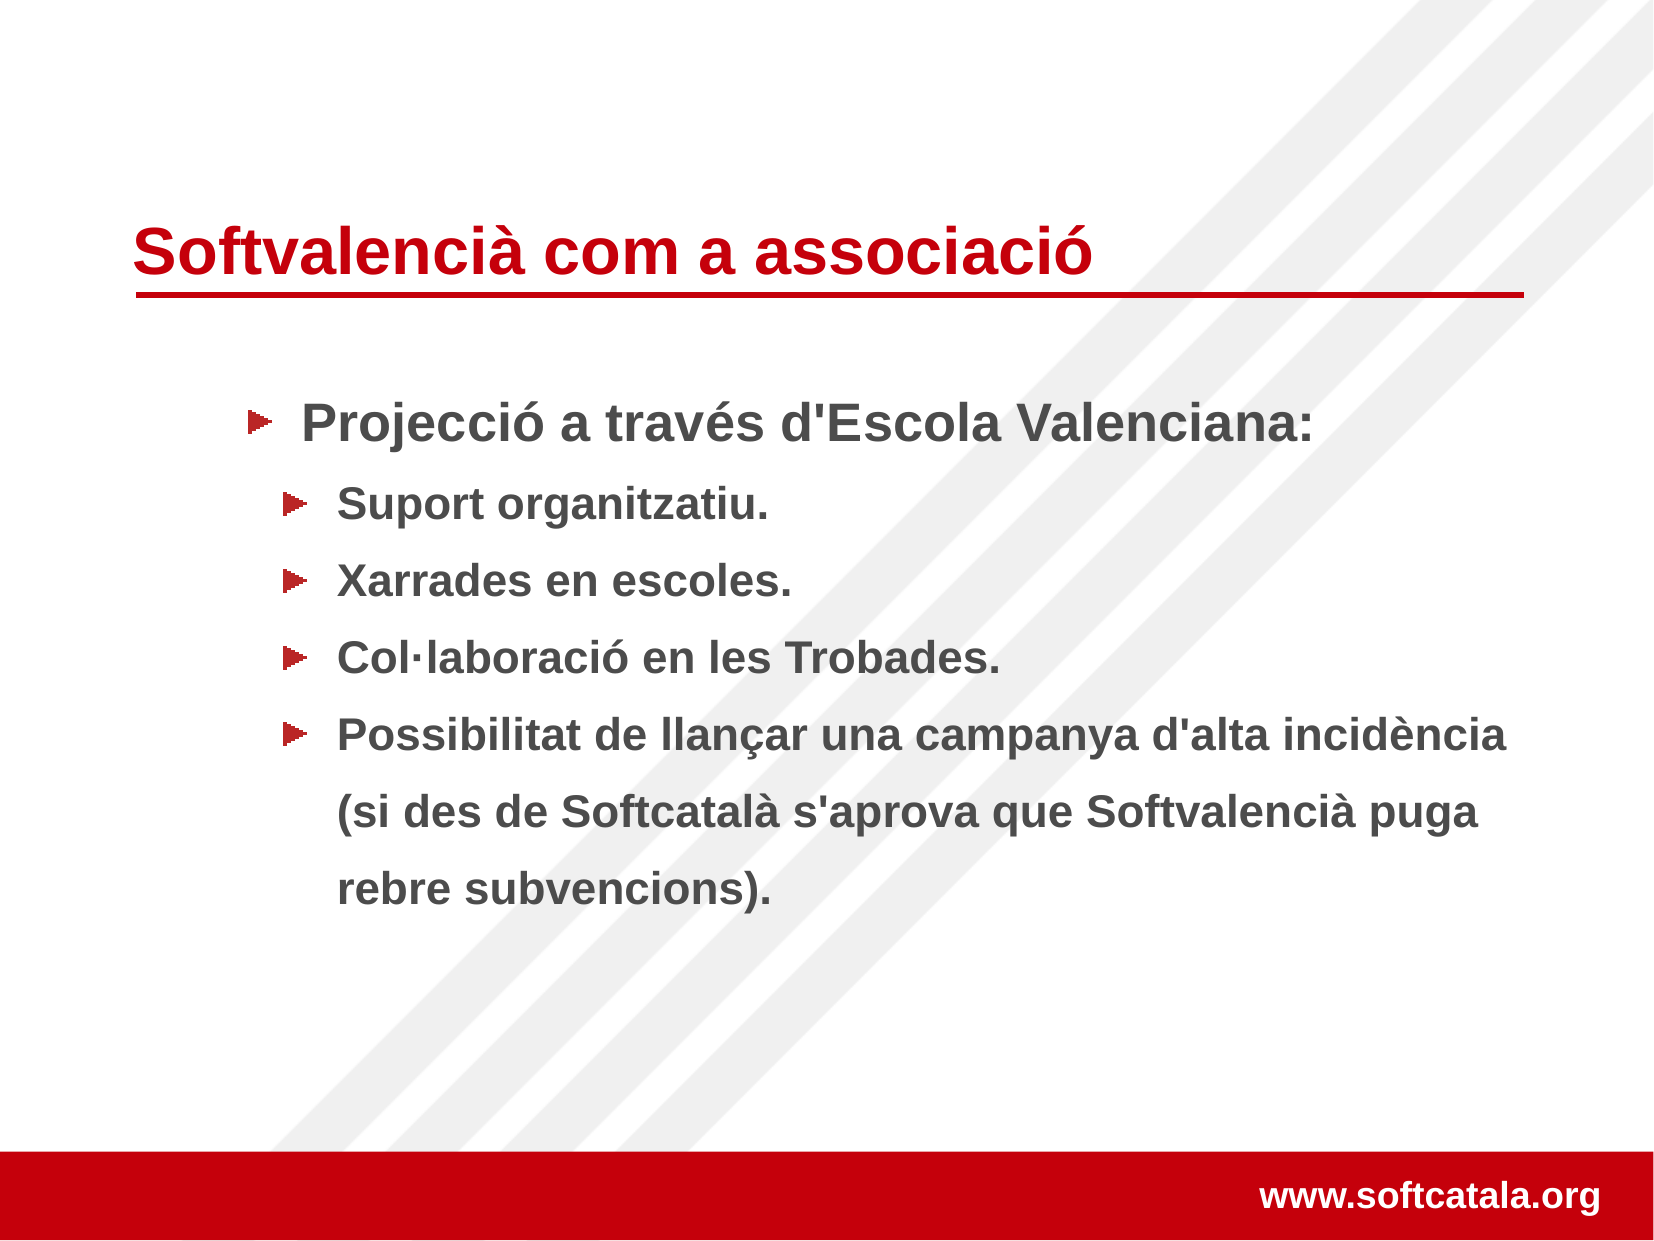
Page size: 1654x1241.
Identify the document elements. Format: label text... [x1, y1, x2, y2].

text_box Softvalencià com a associació [118, 206, 1501, 297]
picture [0, 0, 1654, 1151]
text_box www.softcatala.org [0, 1151, 1654, 1241]
text_box Projecció a través d'Escola Valenciana: Suport organitzatiu. Xarrades en escoles. Col·laboració en les Trobades. Possibilitat de llançar una campanya d'alta incidència (si des de Softcatalà s'aprova que Softvalencià puga rebre subvencions). [118, 354, 1536, 892]
